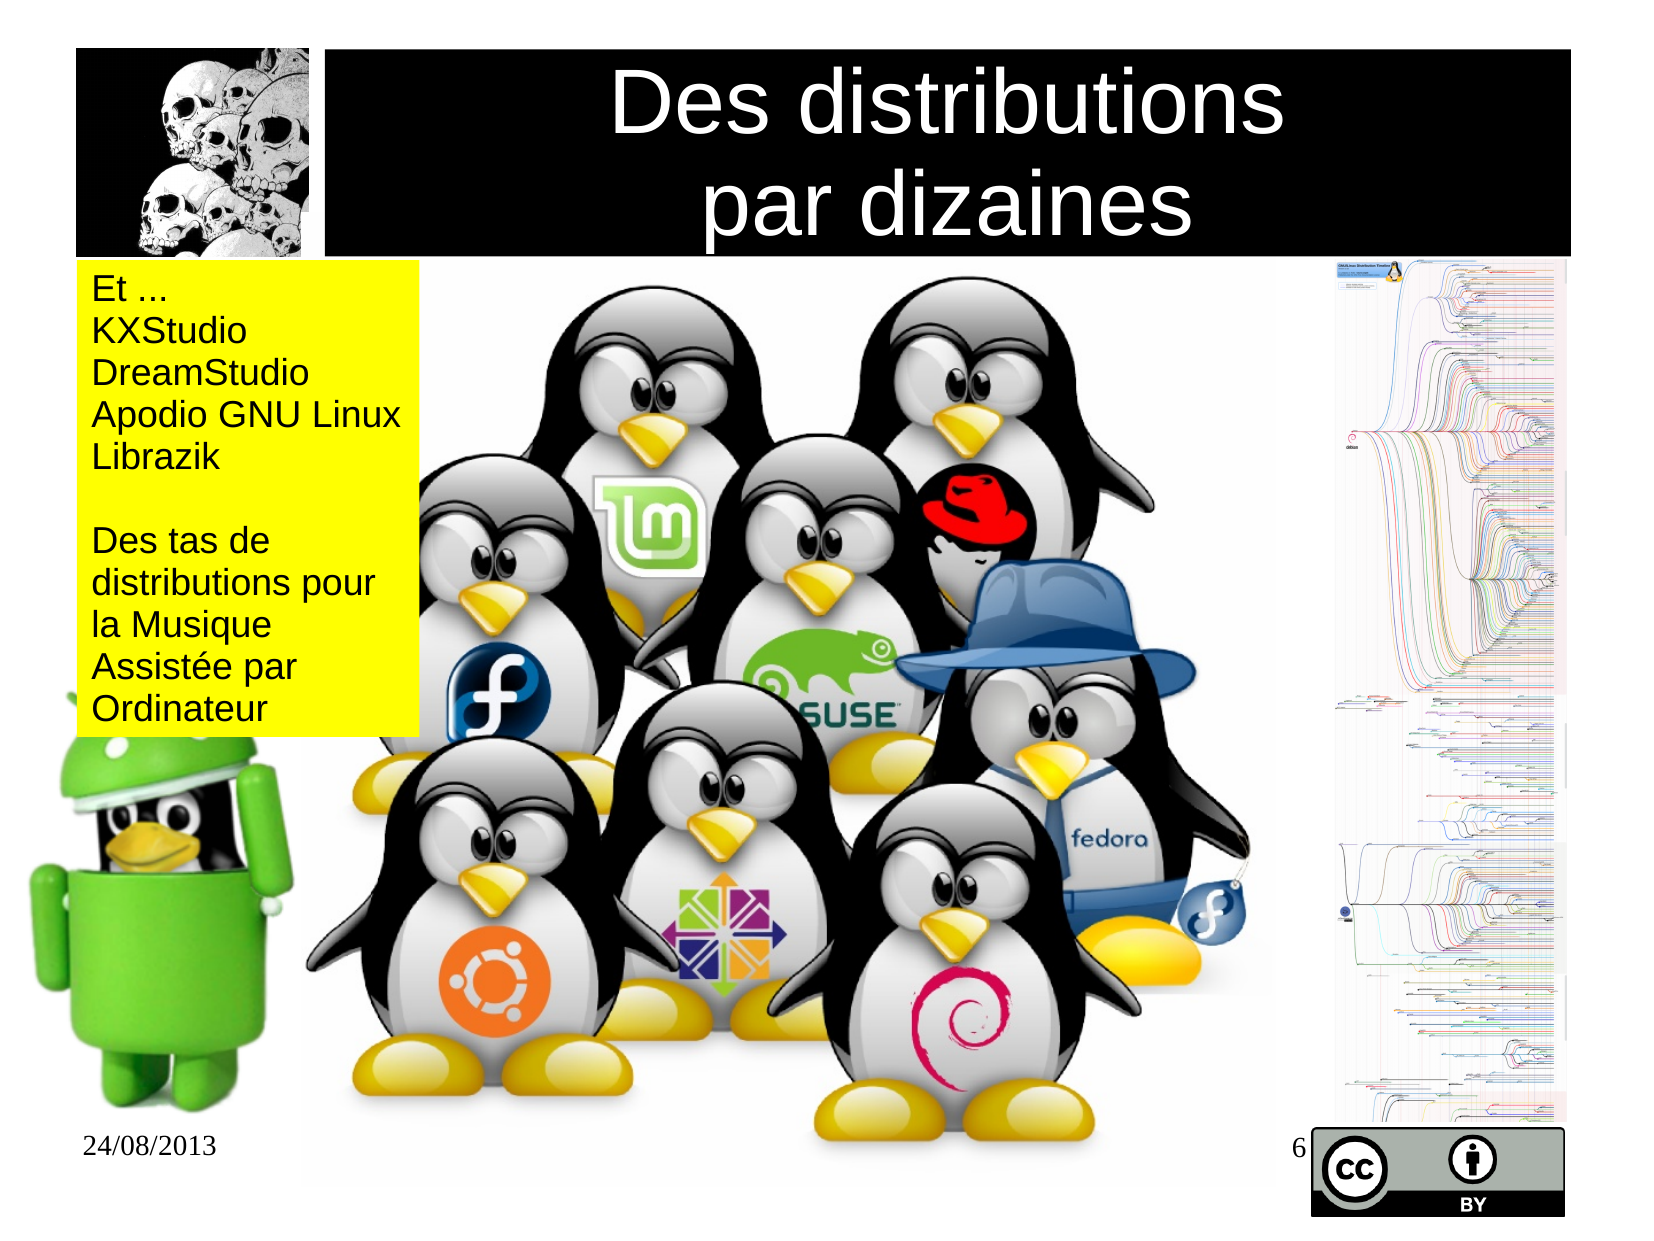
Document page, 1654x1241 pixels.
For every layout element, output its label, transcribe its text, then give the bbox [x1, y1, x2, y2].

text_box Et ... KXStudio DreamStudio Apodio GNU Linux Librazik Des tas de distributions pour la Musique Assistée par Ordinateur [76, 260, 420, 737]
picture [1334, 259, 1567, 1123]
picture [11, 48, 1276, 1188]
title Des distributions par dizaines [324, 49, 1571, 257]
picture [1311, 1127, 1565, 1217]
